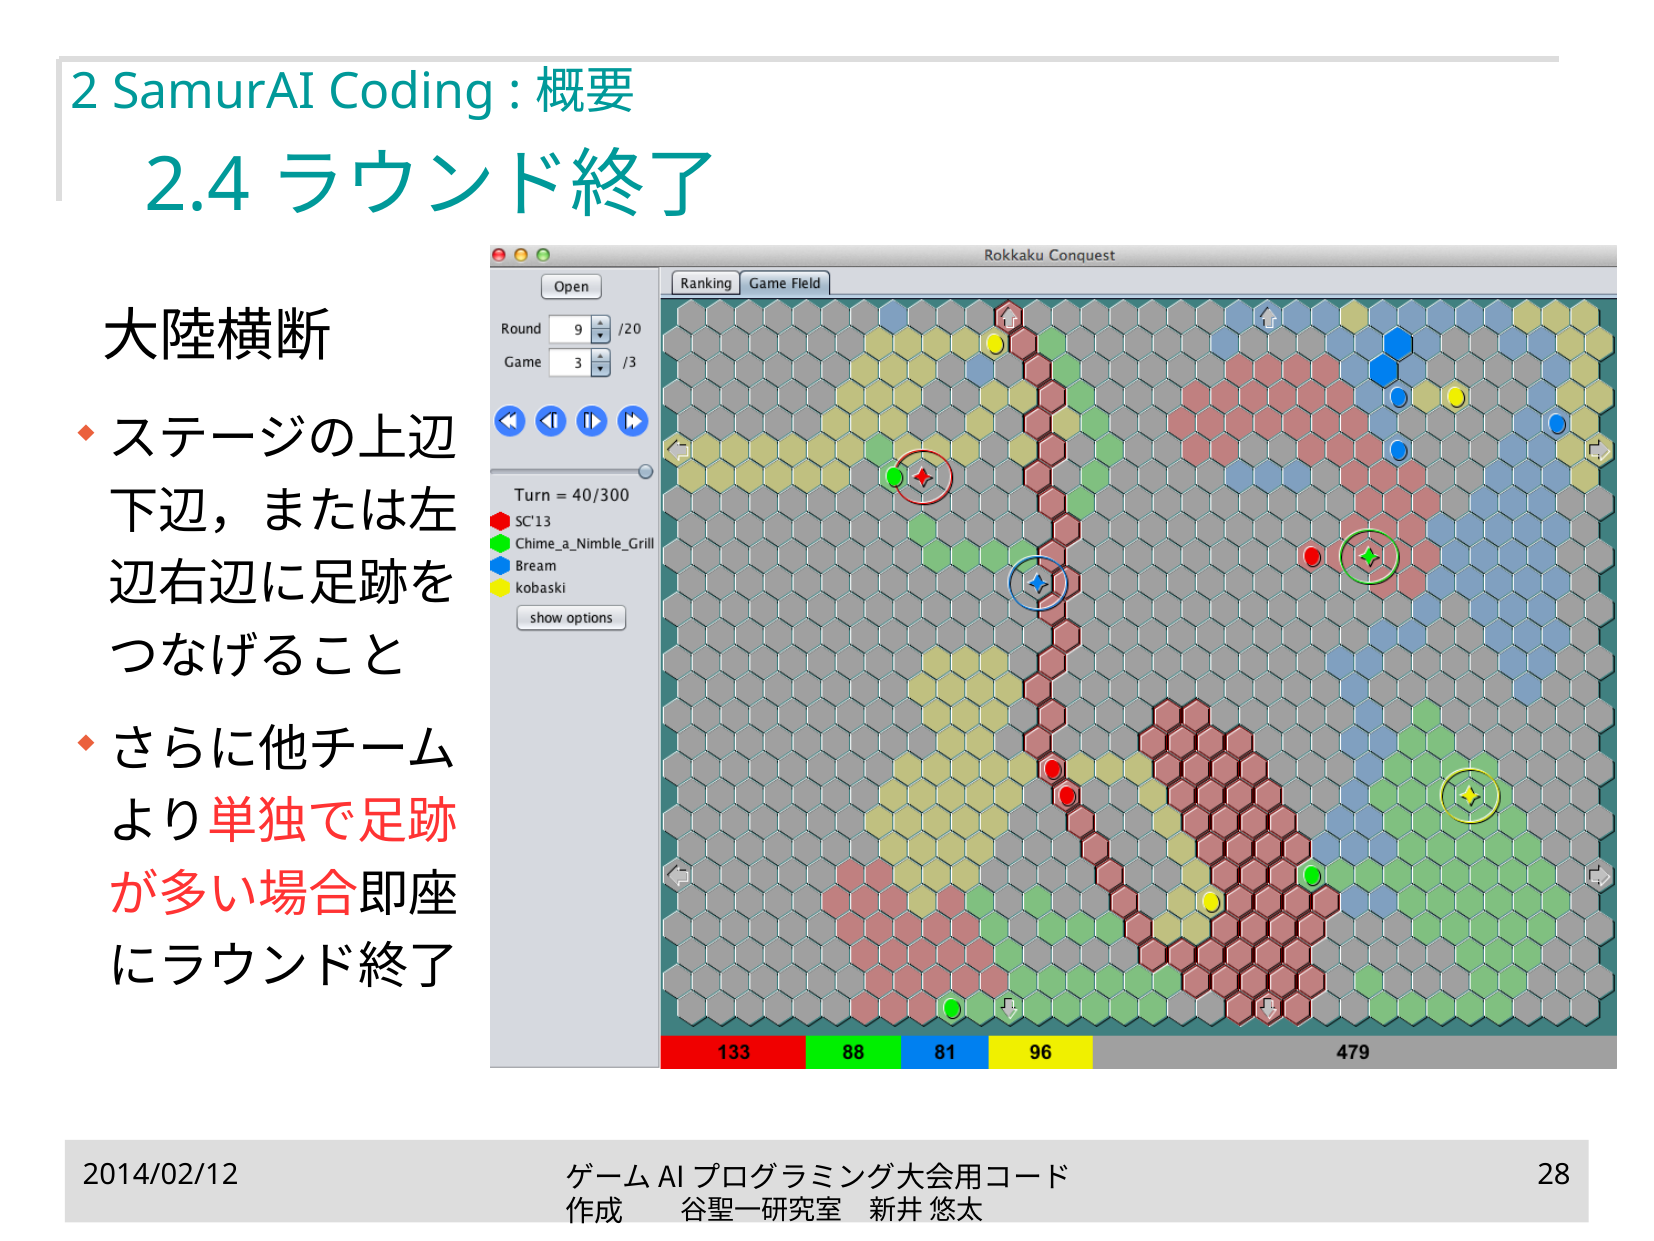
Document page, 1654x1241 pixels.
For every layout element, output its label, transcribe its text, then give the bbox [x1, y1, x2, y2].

title 2 SamurAI Coding : 概要 2.4 ラウンド終了 [70, 79, 1560, 205]
picture [490, 245, 1617, 1069]
list 大陸横断 ステージの上辺下辺，または左辺右辺に足跡をつなげること さらに他チームより単独で足跡が多い場合即座にラウンド終了 [47, 289, 461, 1009]
